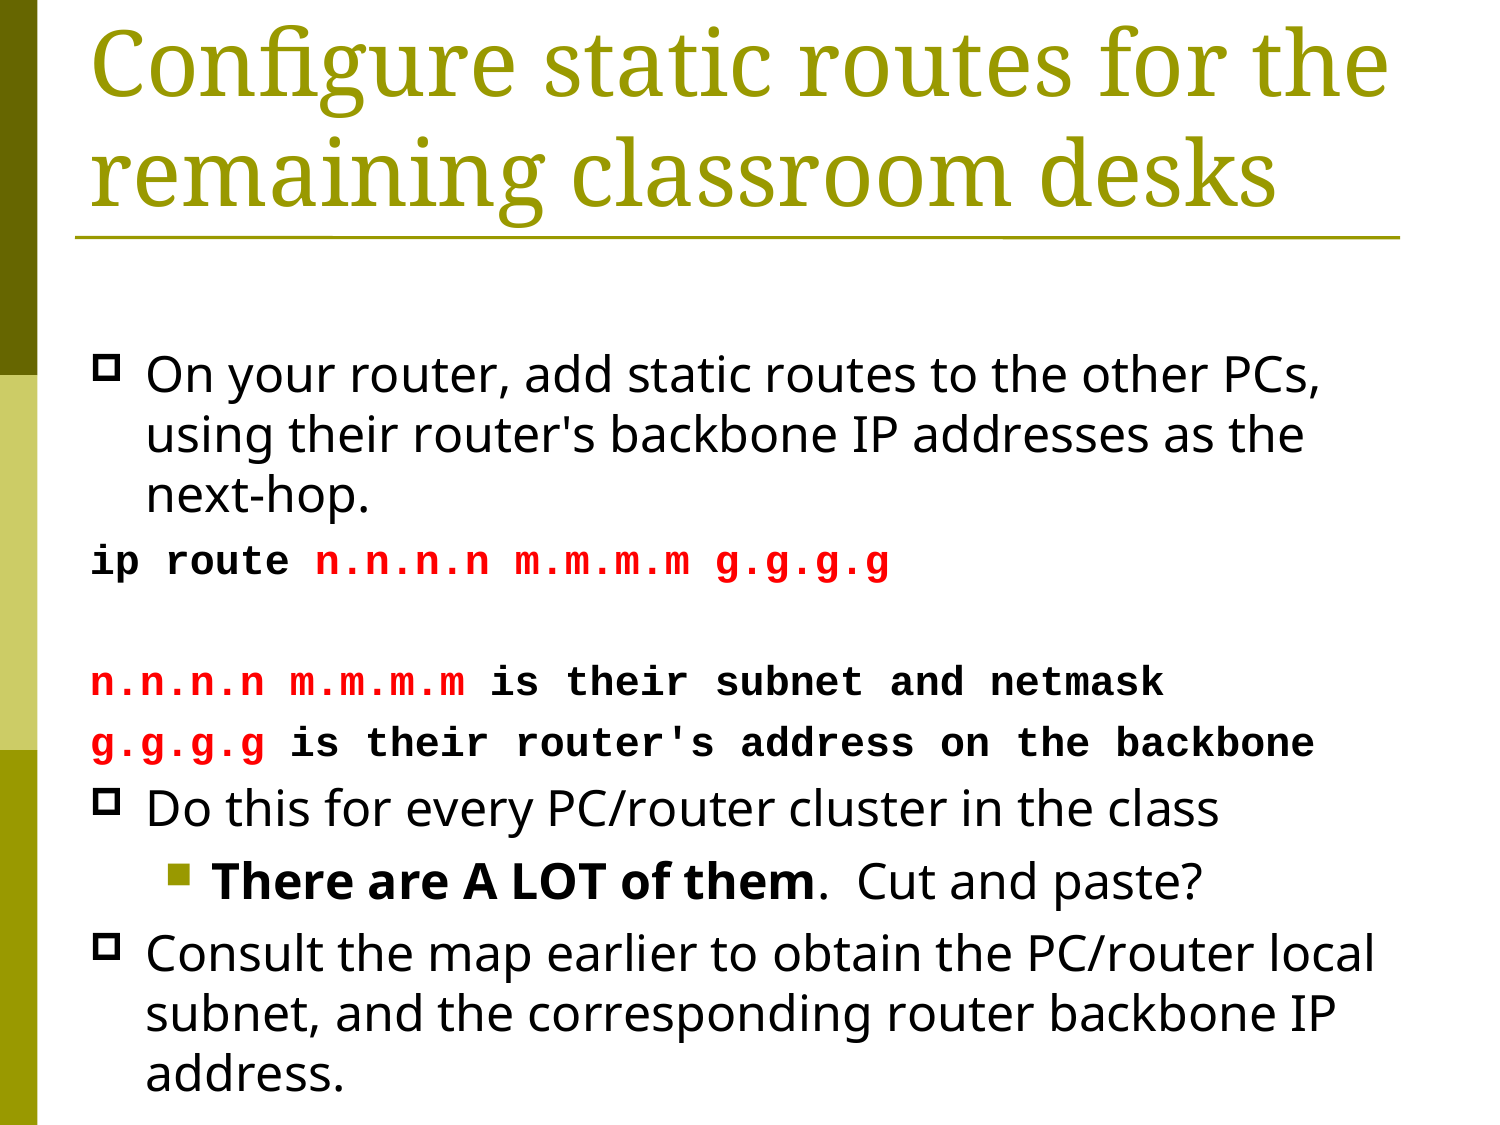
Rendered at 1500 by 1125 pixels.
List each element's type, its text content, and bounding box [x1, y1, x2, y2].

title Configure static routes for the remaining classroom desks [75, 0, 1426, 233]
list On your router, add static routes to the other PCs, using their router's backbone IP addresses as the next-hop. ip route n.n.n.n m.m.m.m g.g.g.g n.n.n.n m.m.m.m is their subnet and netmask g.g.g.g is their router's address on the backbone Do this for every PC/router cluster in the class There are A LOT of them. Cut and paste? Consult the map earlier to obtain the PC/router local subnet, and the corresponding router backbone IP address. [75, 262, 1426, 1110]
